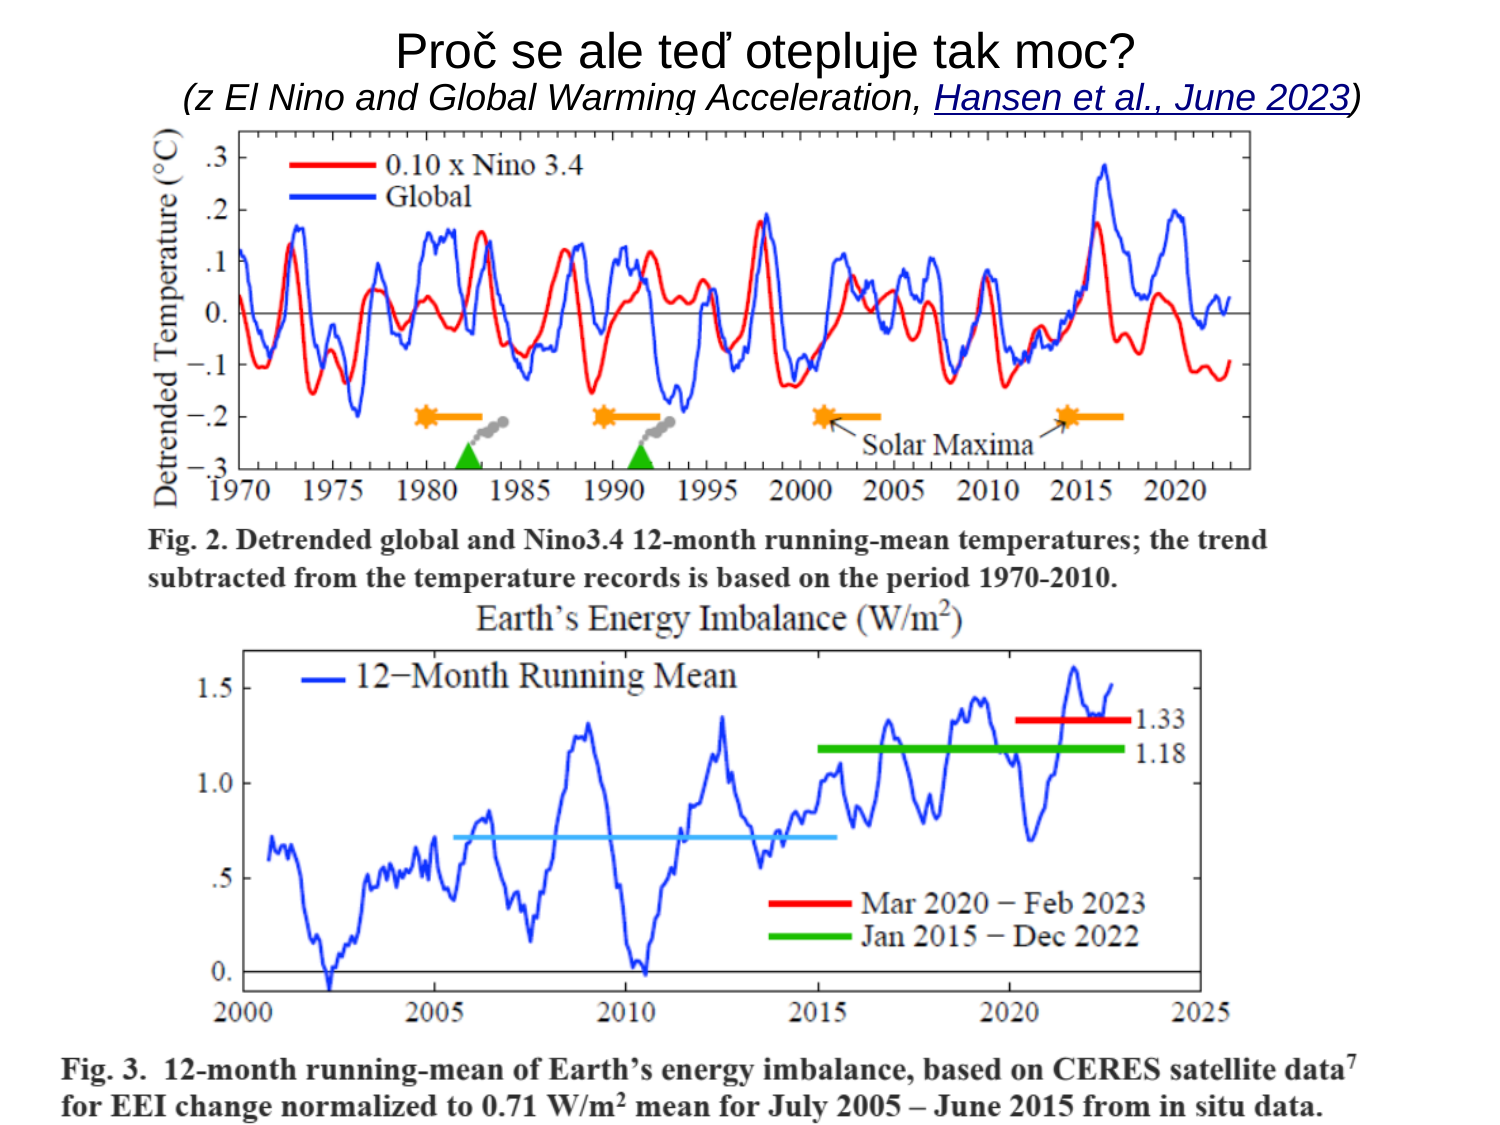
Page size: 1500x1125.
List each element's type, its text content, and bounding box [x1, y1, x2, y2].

picture [17, 115, 1377, 1125]
title Proč se ale teď otepluje tak moc? (z El Nino and Global Warming Acceleration, Hansen et al., June 2023) [114, 27, 1431, 119]
